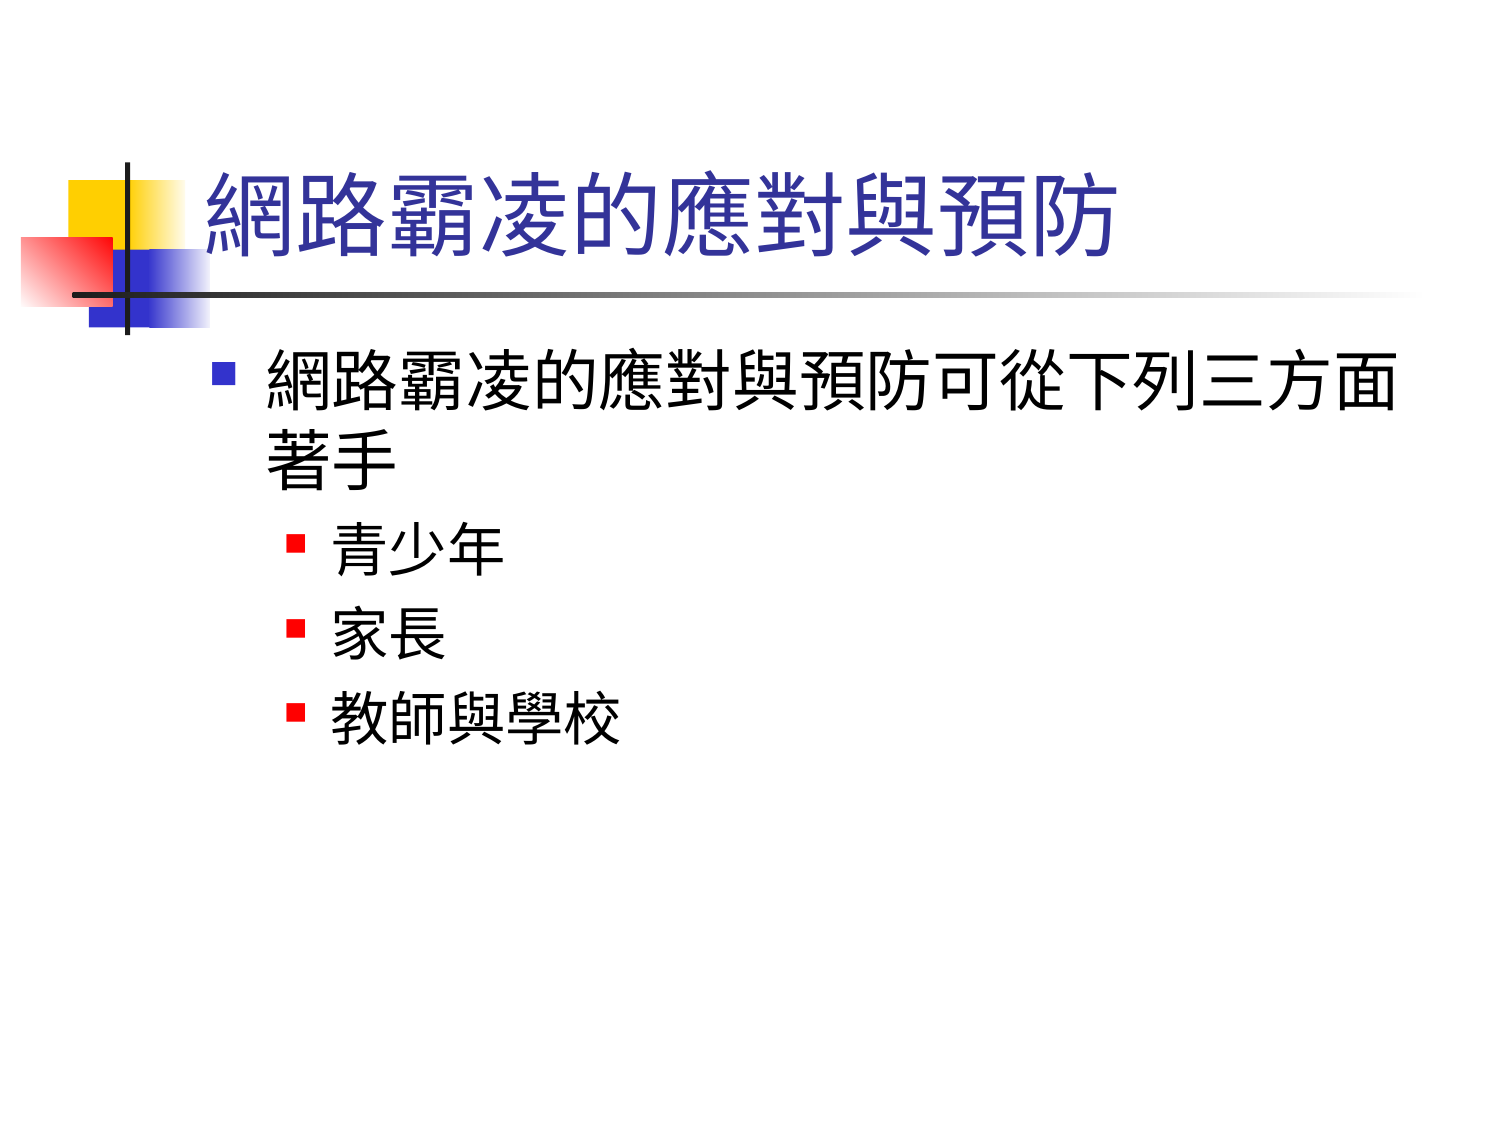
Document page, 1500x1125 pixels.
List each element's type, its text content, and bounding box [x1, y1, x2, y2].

title 網路霸凌的應對與預防 [188, 35, 1468, 276]
list 網路霸凌的應對與預防可從下列三方面著手 青少年 家長 教師與學校 [193, 331, 1469, 1007]
